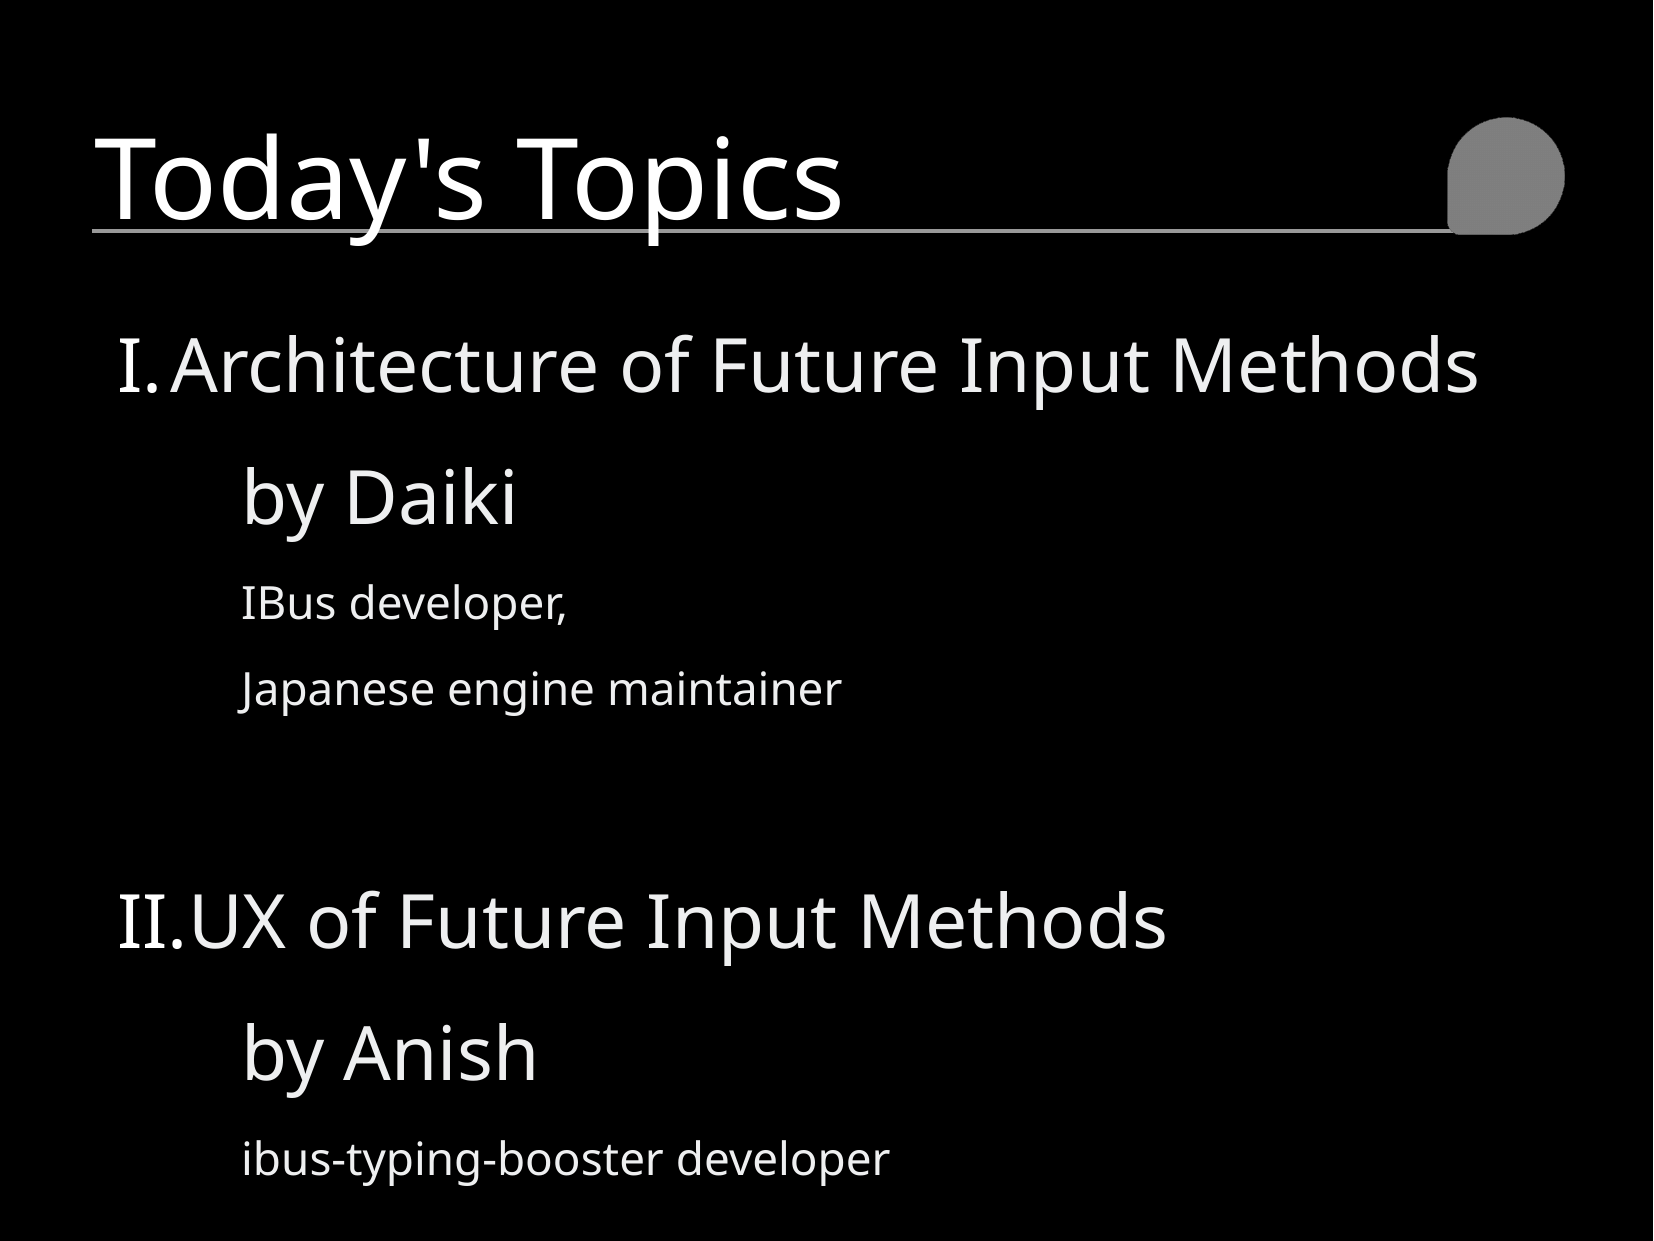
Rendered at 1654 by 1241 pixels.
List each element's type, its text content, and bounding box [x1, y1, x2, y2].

list Architecture of Future Input Methods by Daiki IBus developer, Japanese engine maintainer UX of Future Input Methods by Anish ibus-typing-booster developer [99, 312, 1520, 1197]
title Today's Topics [94, 100, 1425, 251]
picture [1447, 117, 1565, 235]
